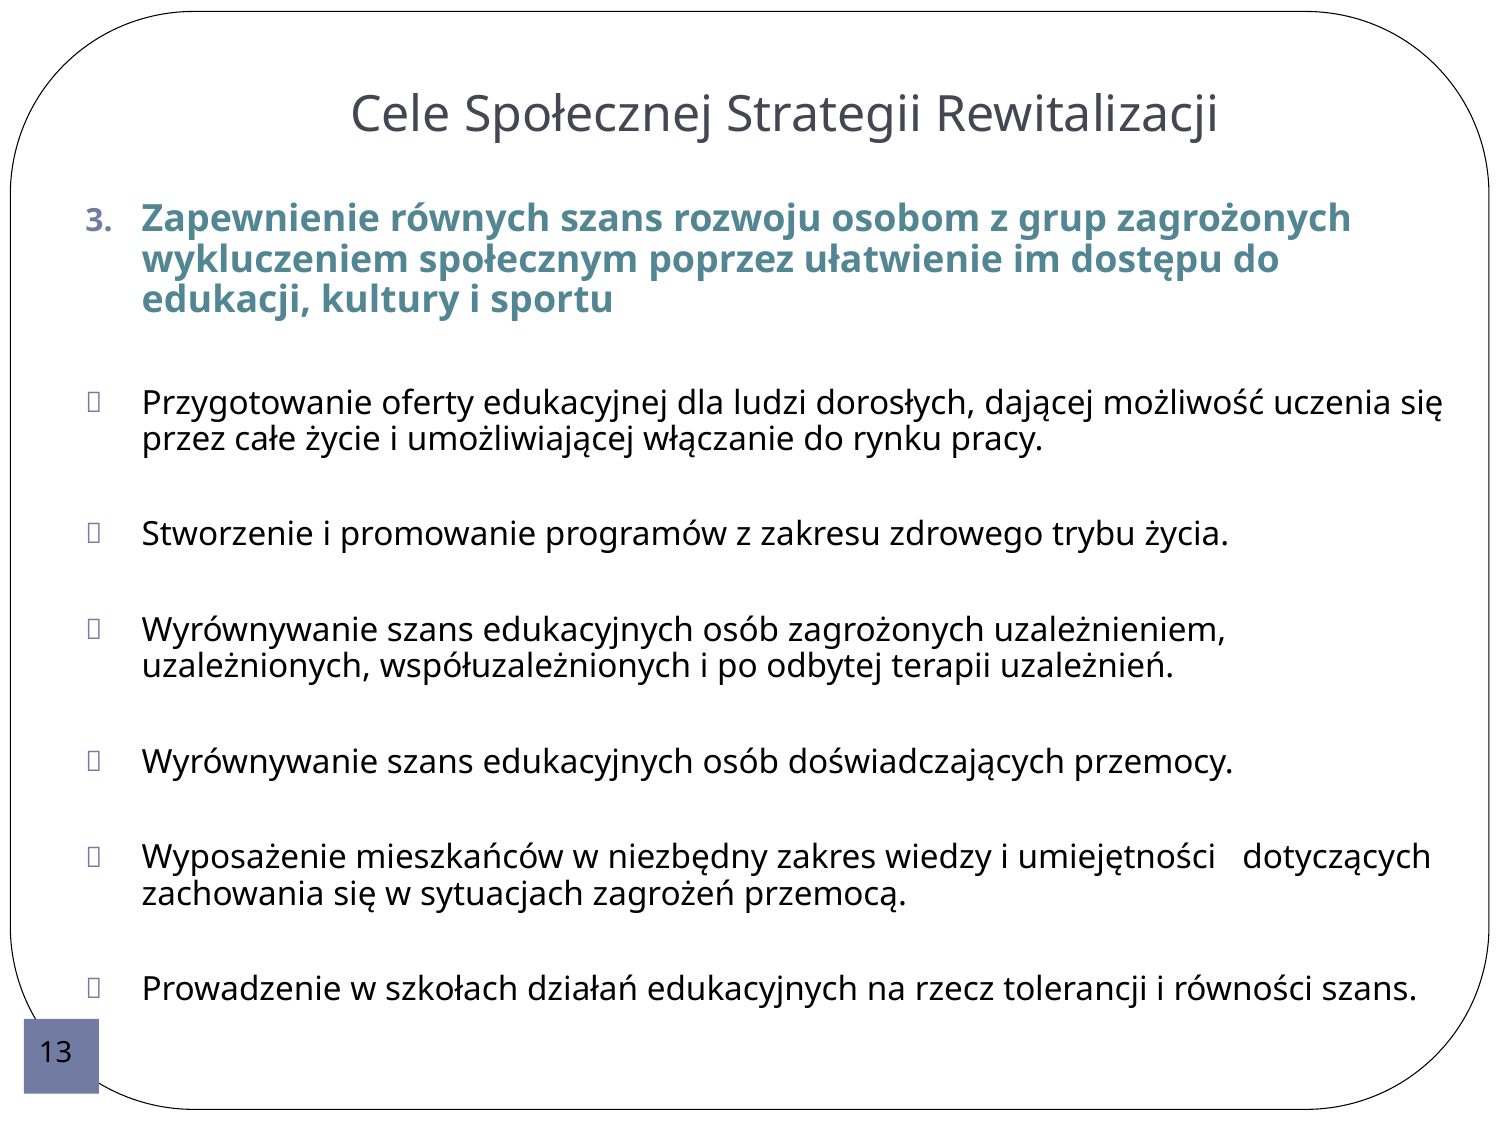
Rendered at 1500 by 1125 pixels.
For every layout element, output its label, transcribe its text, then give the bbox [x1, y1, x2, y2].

title Cele Społecznej Strategii Rewitalizacji [147, 66, 1423, 184]
slide_number <numer> [23, 1018, 99, 1094]
list Zapewnienie równych szans rozwoju osobom z grup zagrożonych wykluczeniem społecznym poprzez ułatwienie im dostępu do edukacji, kultury i sportu Przygotowanie oferty edukacyjnej dla ludzi dorosłych, dającej możliwość uczenia się przez całe życie i umożliwiającej włączanie do rynku pracy. Stworzenie i promowanie programów z zakresu zdrowego trybu życia. Wyrównywanie szans edukacyjnych osób zagrożonych uzależnieniem, uzależnionych, współuzależnionych i po odbytej terapii uzależnień. Wyrównywanie szans edukacyjnych osób doświadczających przemocy. Wyposażenie mieszkańców w niezbędny zakres wiedzy i umiejętności dotyczących zachowania się w sytuacjach zagrożeń przemocą. Prowadzenie w szkołach działań edukacyjnych na rzecz tolerancji i równości szans. [70, 184, 1465, 1079]
